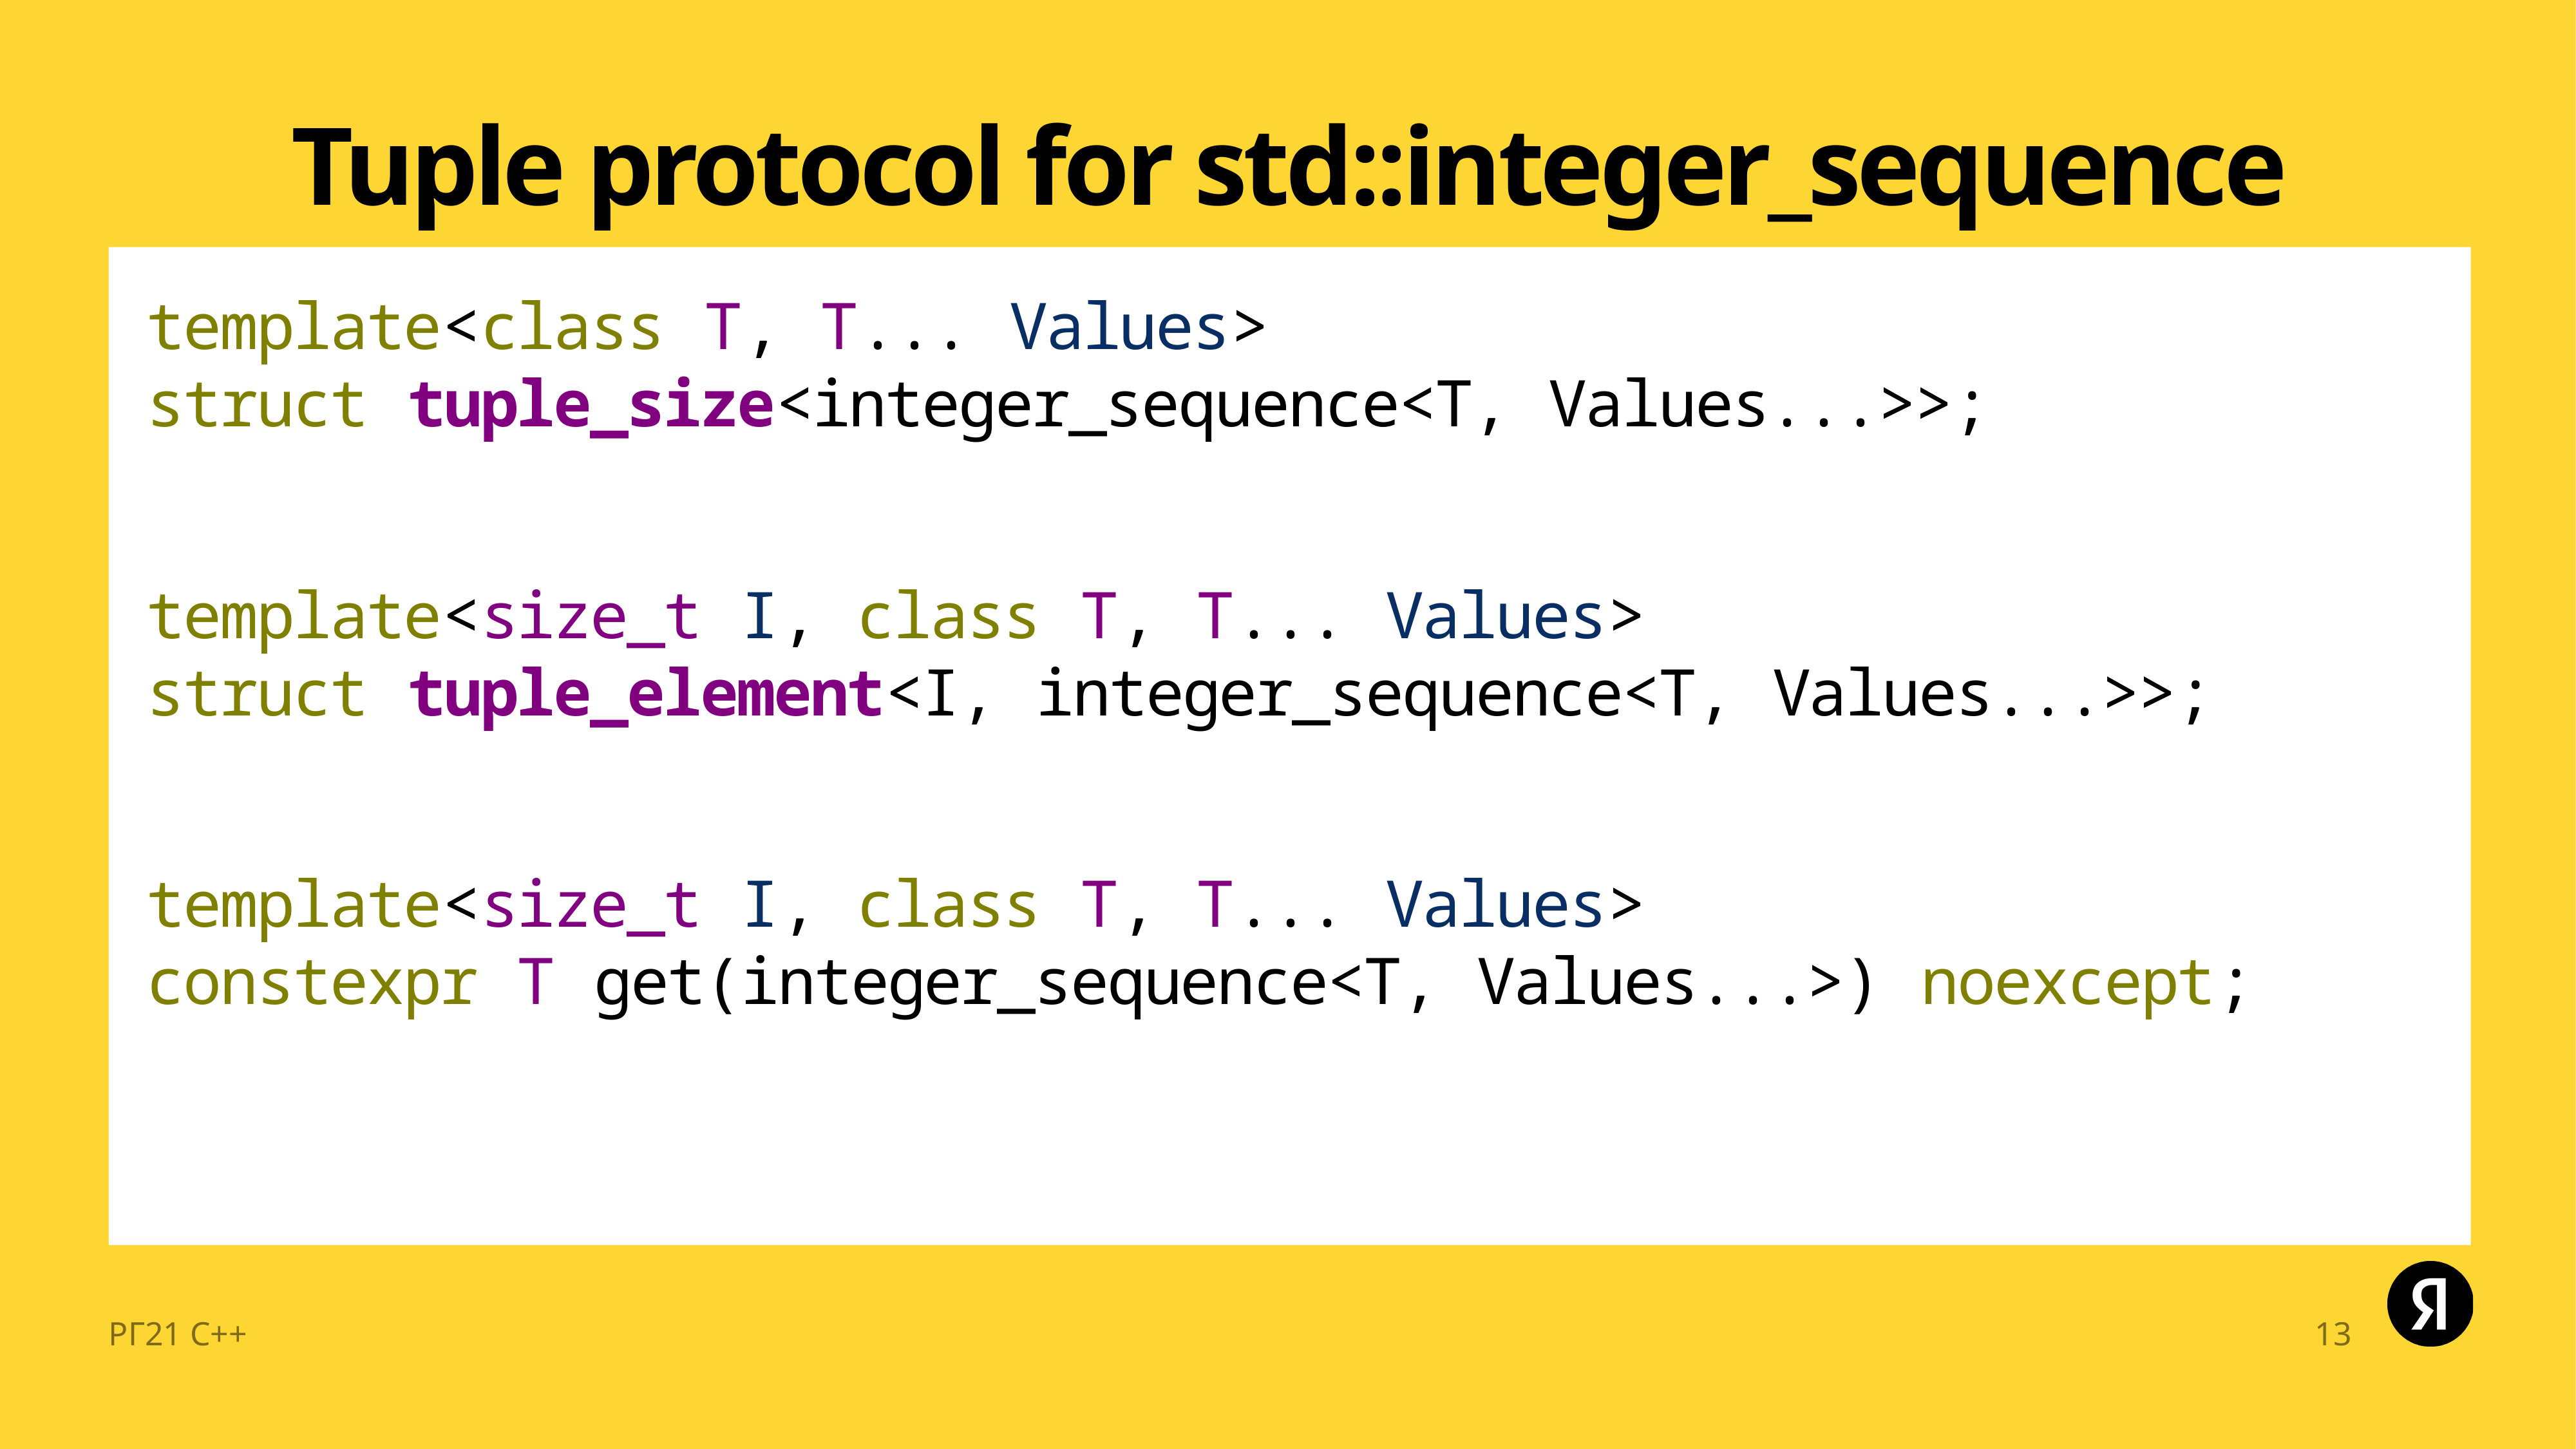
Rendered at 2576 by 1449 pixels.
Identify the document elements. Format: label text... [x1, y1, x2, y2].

picture [2387, 1261, 2474, 1347]
list template<class T, T... Values> struct tuple_size<integer_sequence<T, Values...>>; template<size_t I, class T, T... Values> struct tuple_element<I, integer_sequence<T, Values...>>; template<size_t I, class T, T... Values> constexpr T get(integer_sequence<T, Values...>) noexcept; [108, 247, 2471, 1245]
title Tuple protocol for std::integer_sequence [106, 101, 2473, 228]
